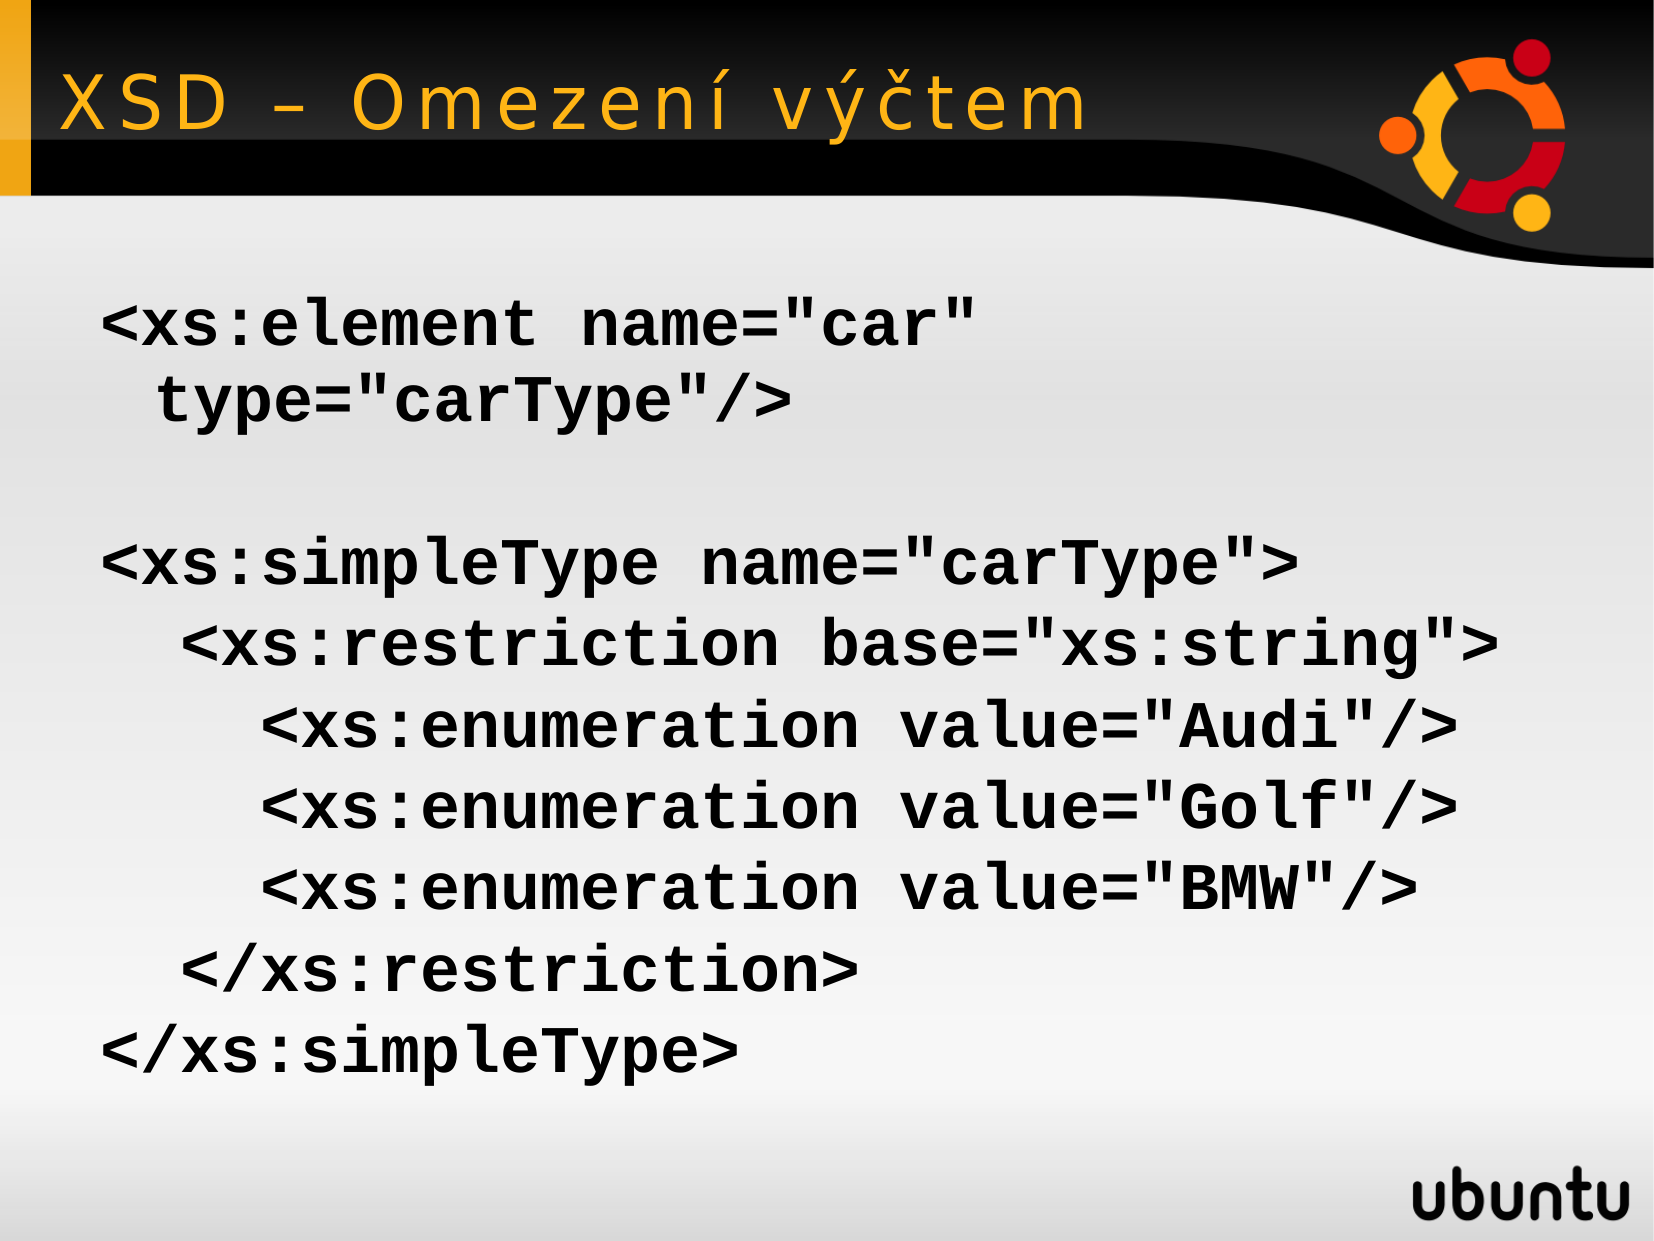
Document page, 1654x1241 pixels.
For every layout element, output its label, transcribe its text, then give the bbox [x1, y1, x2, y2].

list <xs:element name="car" type="carType"/> <xs:simpleType name="carType"> <xs:restriction base="xs:string"> <xs:enumeration value="Audi"/> <xs:enumeration value="Golf"/> <xs:enumeration value="BMW"/> </xs:restriction> </xs:simpleType> [82, 290, 1571, 1109]
picture [0, 0, 1654, 1241]
title XSD – Omezení výčtem [59, 29, 1270, 178]
